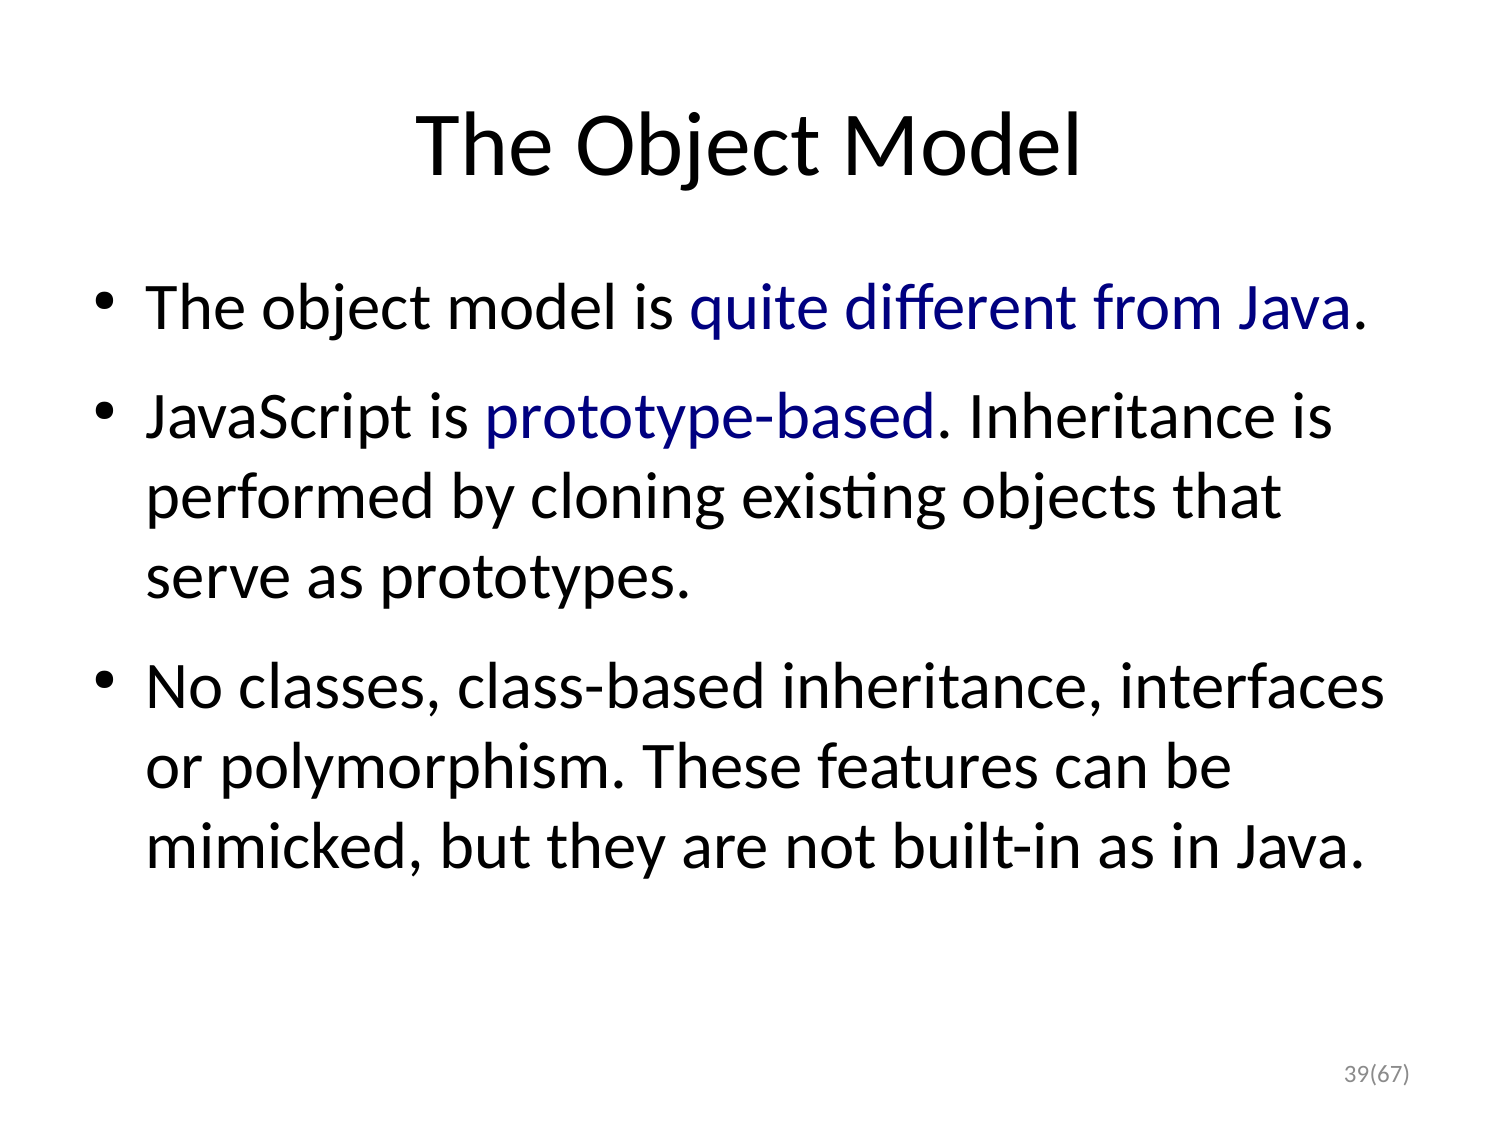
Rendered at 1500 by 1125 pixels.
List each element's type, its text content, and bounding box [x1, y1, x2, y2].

list The object model is quite different from Java. JavaScript is prototype-based. Inheritance is performed by cloning existing objects that serve as prototypes. No classes, class-based inheritance, interfaces or polymorphism. These features can be mimicked, but they are not built-in as in Java. [75, 262, 1425, 1005]
title The Object Model [75, 45, 1425, 233]
